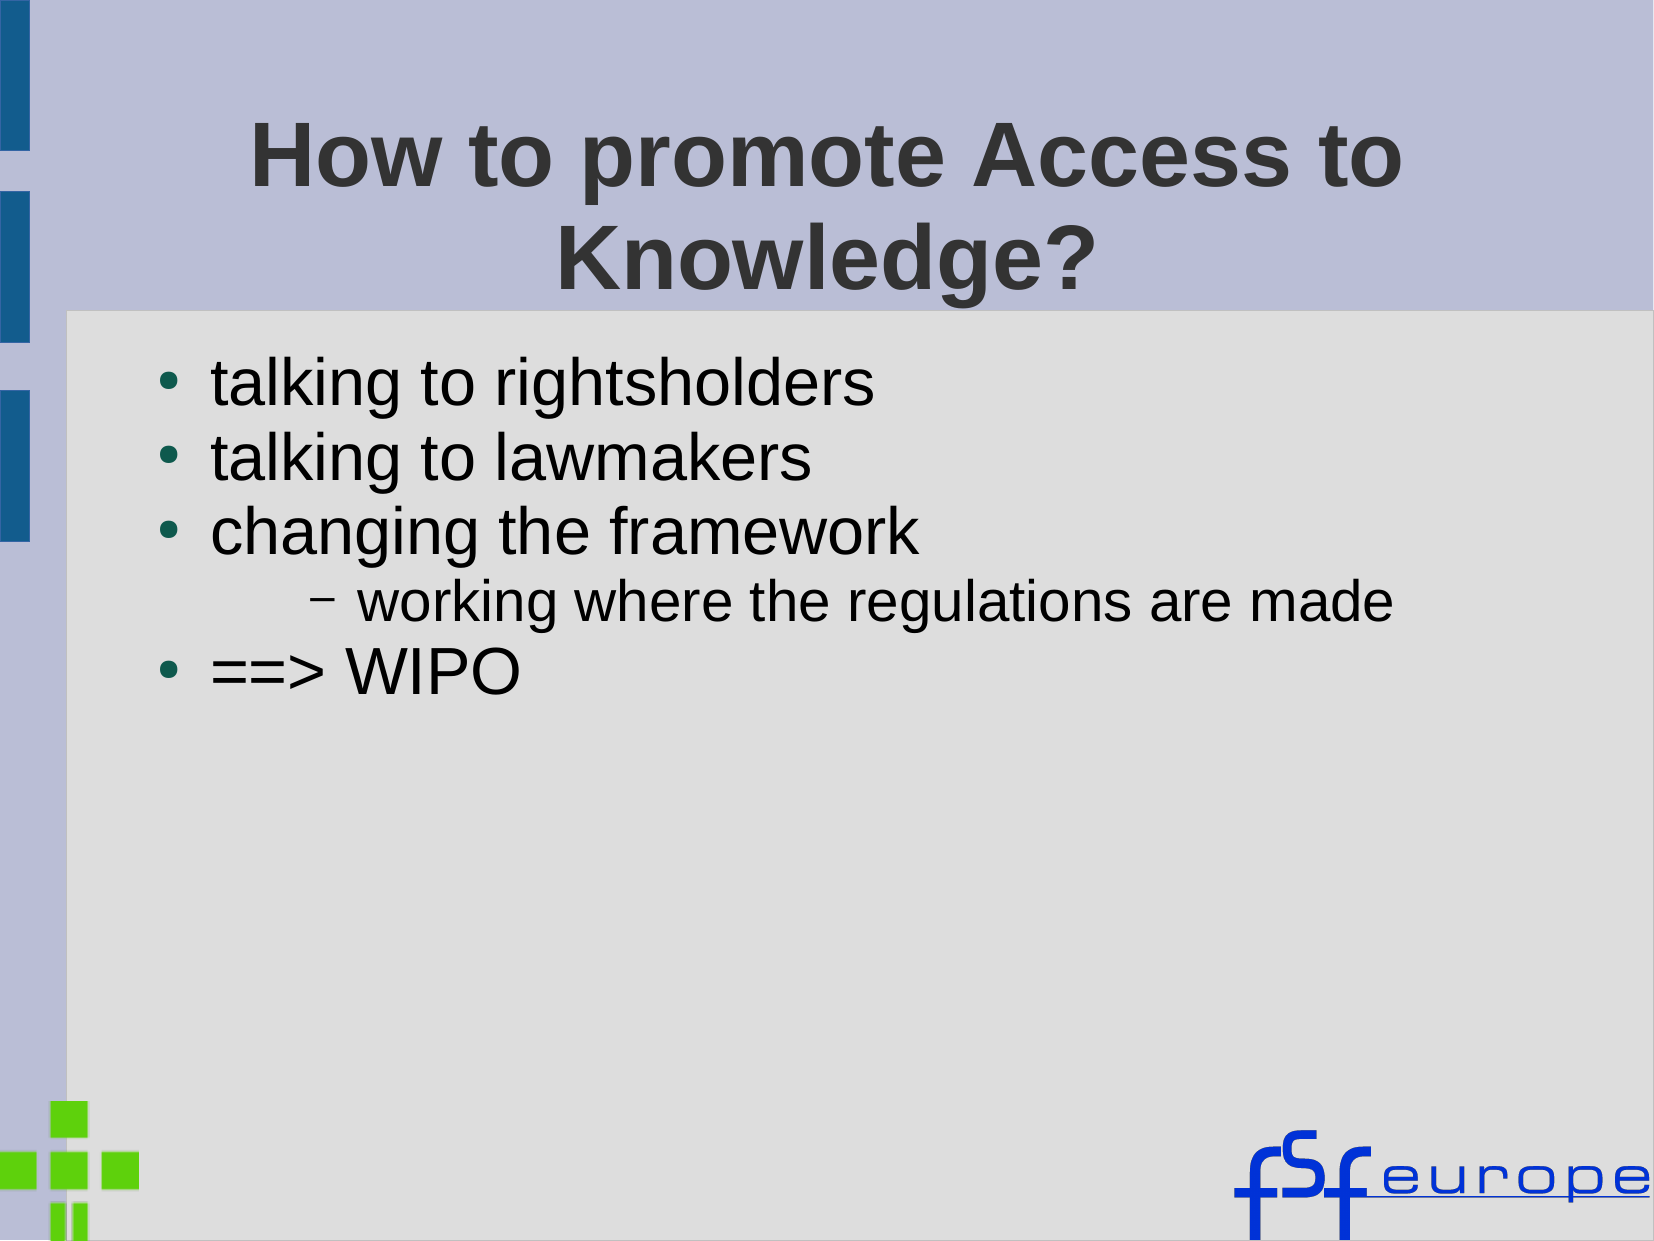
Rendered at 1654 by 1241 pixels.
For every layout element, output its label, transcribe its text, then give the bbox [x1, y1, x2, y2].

picture [1230, 1129, 1654, 1241]
list talking to rightsholders talking to lawmakers changing the framework working where the regulations are made ==> WIPO [121, 344, 1534, 1127]
picture [0, 1101, 139, 1241]
title How to promote Access to Knowledge? [121, 88, 1534, 325]
